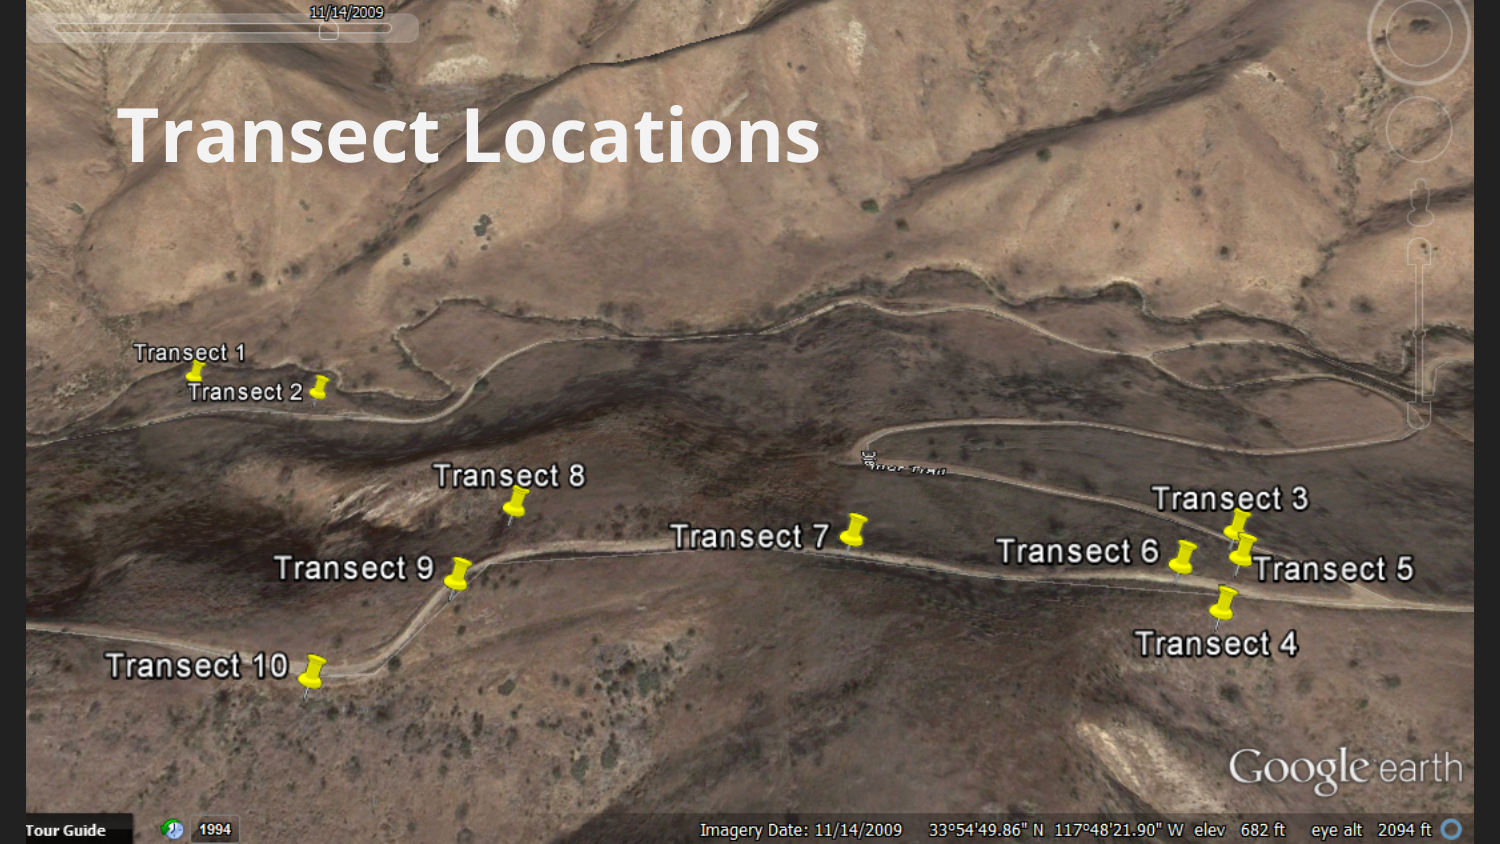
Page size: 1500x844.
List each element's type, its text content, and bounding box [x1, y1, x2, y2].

text_box Transect Locations [101, 72, 1007, 206]
picture [26, 0, 1474, 844]
